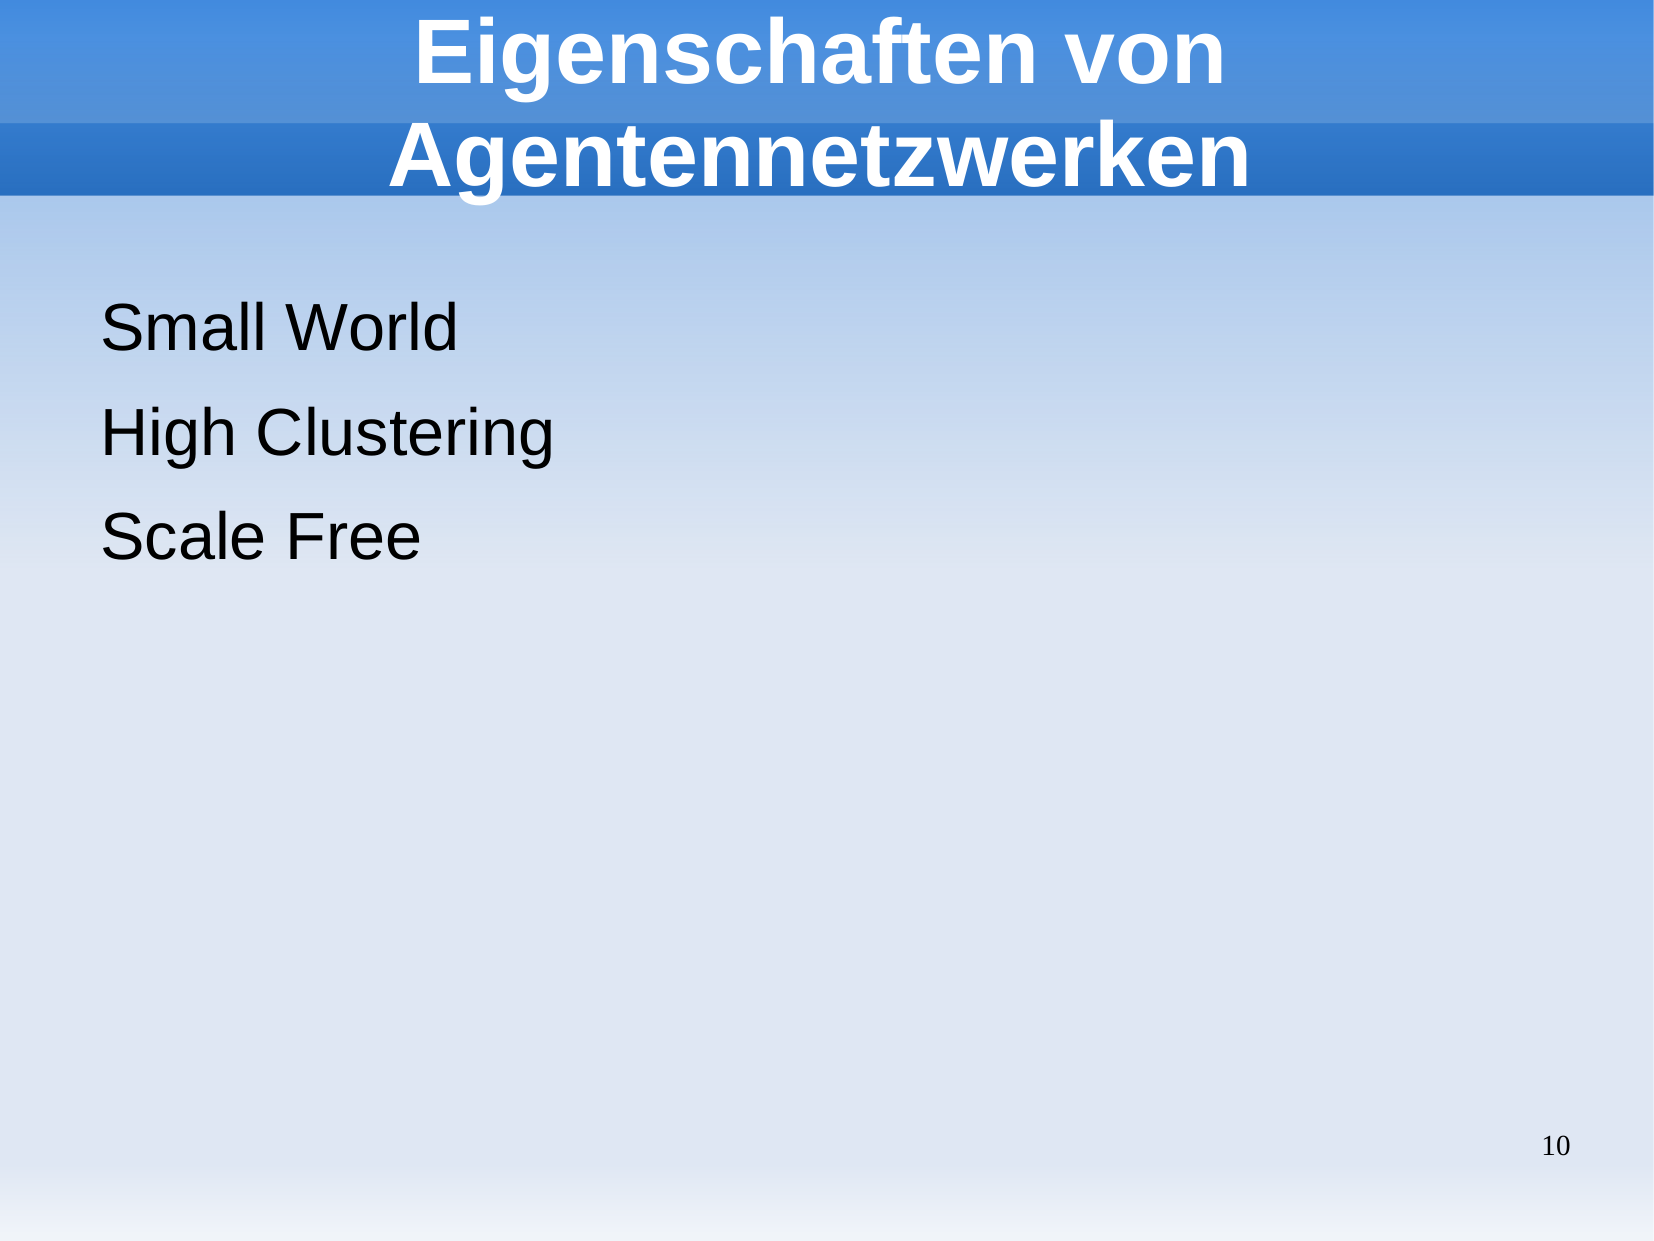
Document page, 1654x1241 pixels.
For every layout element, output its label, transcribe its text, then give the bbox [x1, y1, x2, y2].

title Eigenschaften von Agentennetzwerken [76, 1, 1565, 207]
list Small World High Clustering Scale Free [82, 290, 1571, 1094]
picture [0, 0, 1654, 1241]
